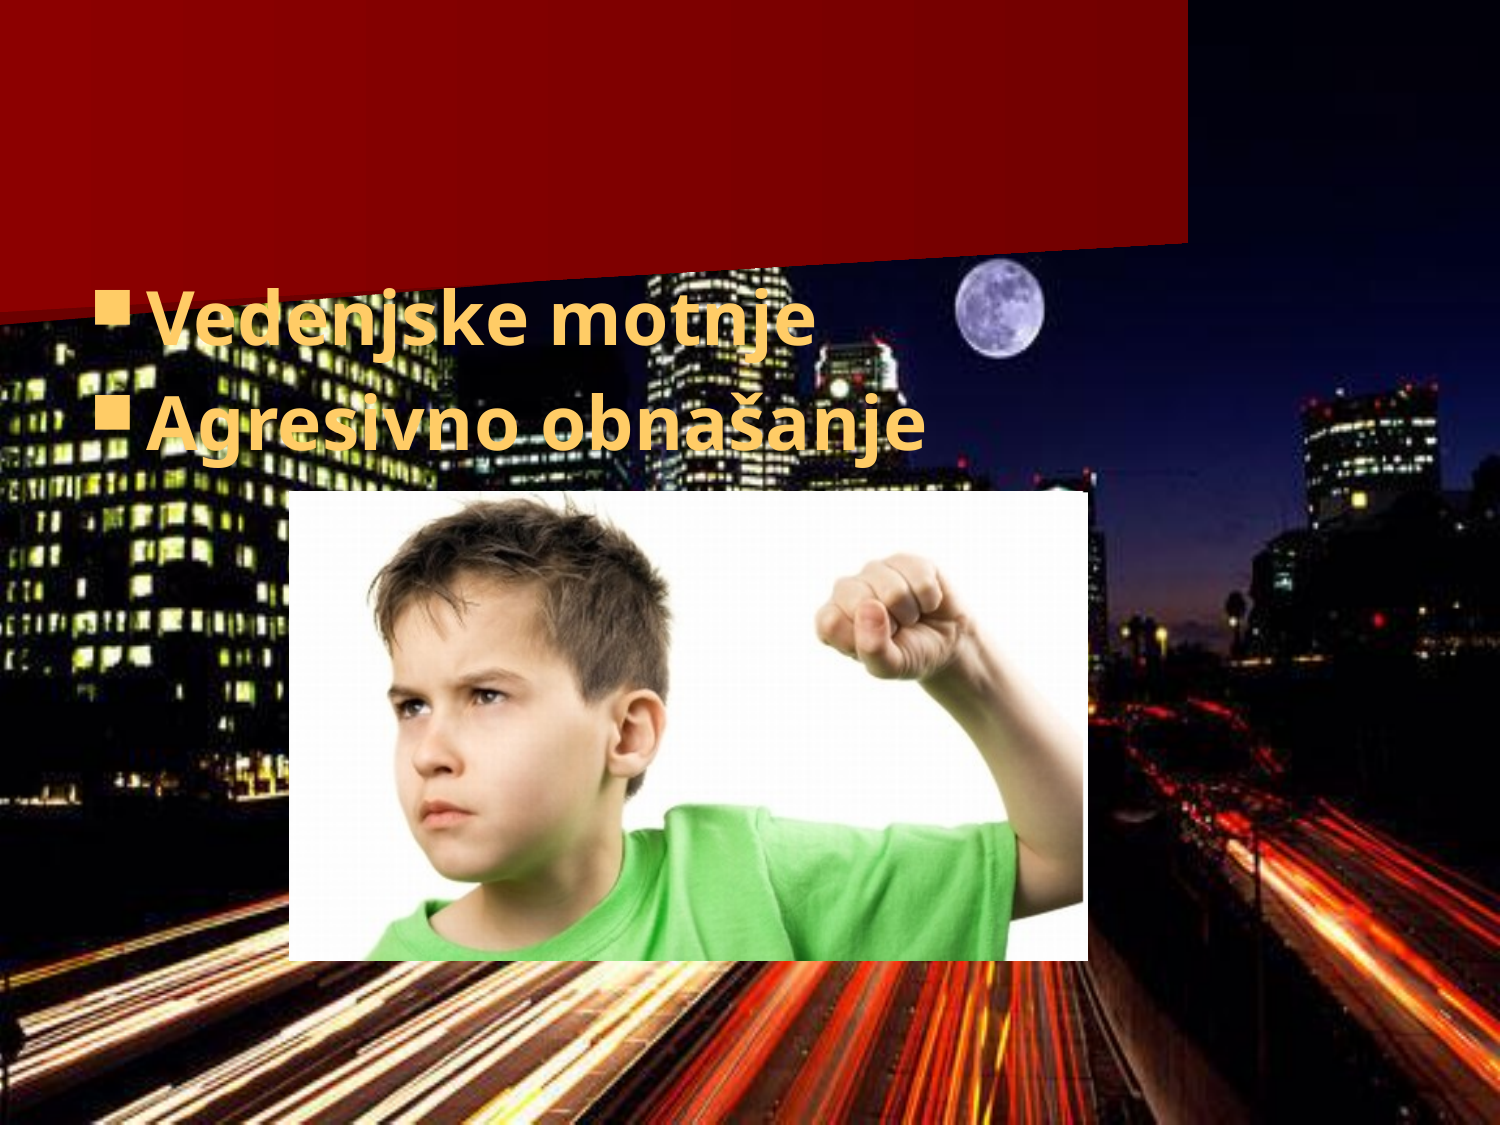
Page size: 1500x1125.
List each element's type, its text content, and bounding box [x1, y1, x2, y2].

picture [0, 0, 1500, 1125]
list Vedenjske motnje Agresivno obnašanje [75, 262, 1425, 1000]
picture [289, 491, 1088, 961]
